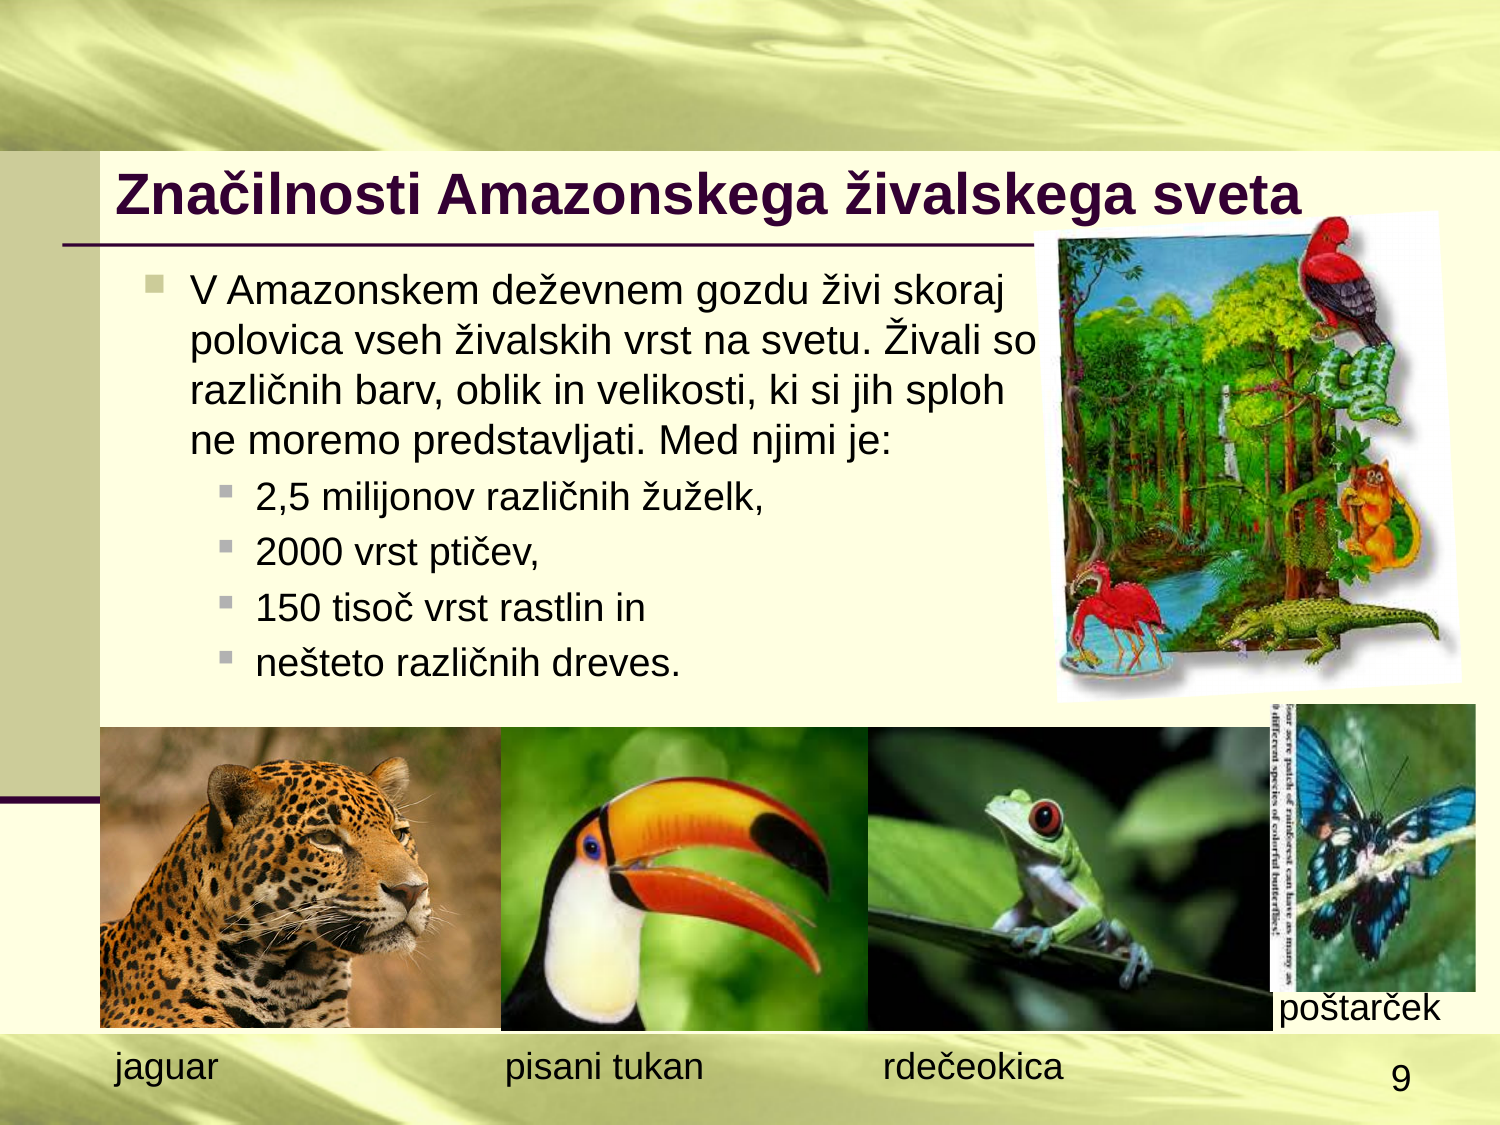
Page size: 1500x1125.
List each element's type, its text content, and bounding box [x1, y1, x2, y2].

text_box pisani tukan [490, 1034, 727, 1095]
text_box poštarček [1263, 976, 1500, 1036]
text_box rdečeokica [868, 1034, 1105, 1095]
title Značilnosti Amazonskega živalskega sveta [100, 137, 1341, 245]
picture [100, 704, 1476, 1031]
text_box jaguar [100, 1034, 266, 1095]
picture [1033, 210, 1462, 703]
text_box V Amazonskem deževnem gozdu živi skoraj polovica vseh živalskih vrst na svetu. Živali so različnih barv, oblik in velikosti, ki si jih sploh ne moremo predstavljati. Med njimi je: 2,5 milijonov različnih žuželk, 2000 vrst ptičev, 150 tisoč vrst rastlin in nešteto različnih dreves. [53, 255, 1069, 622]
